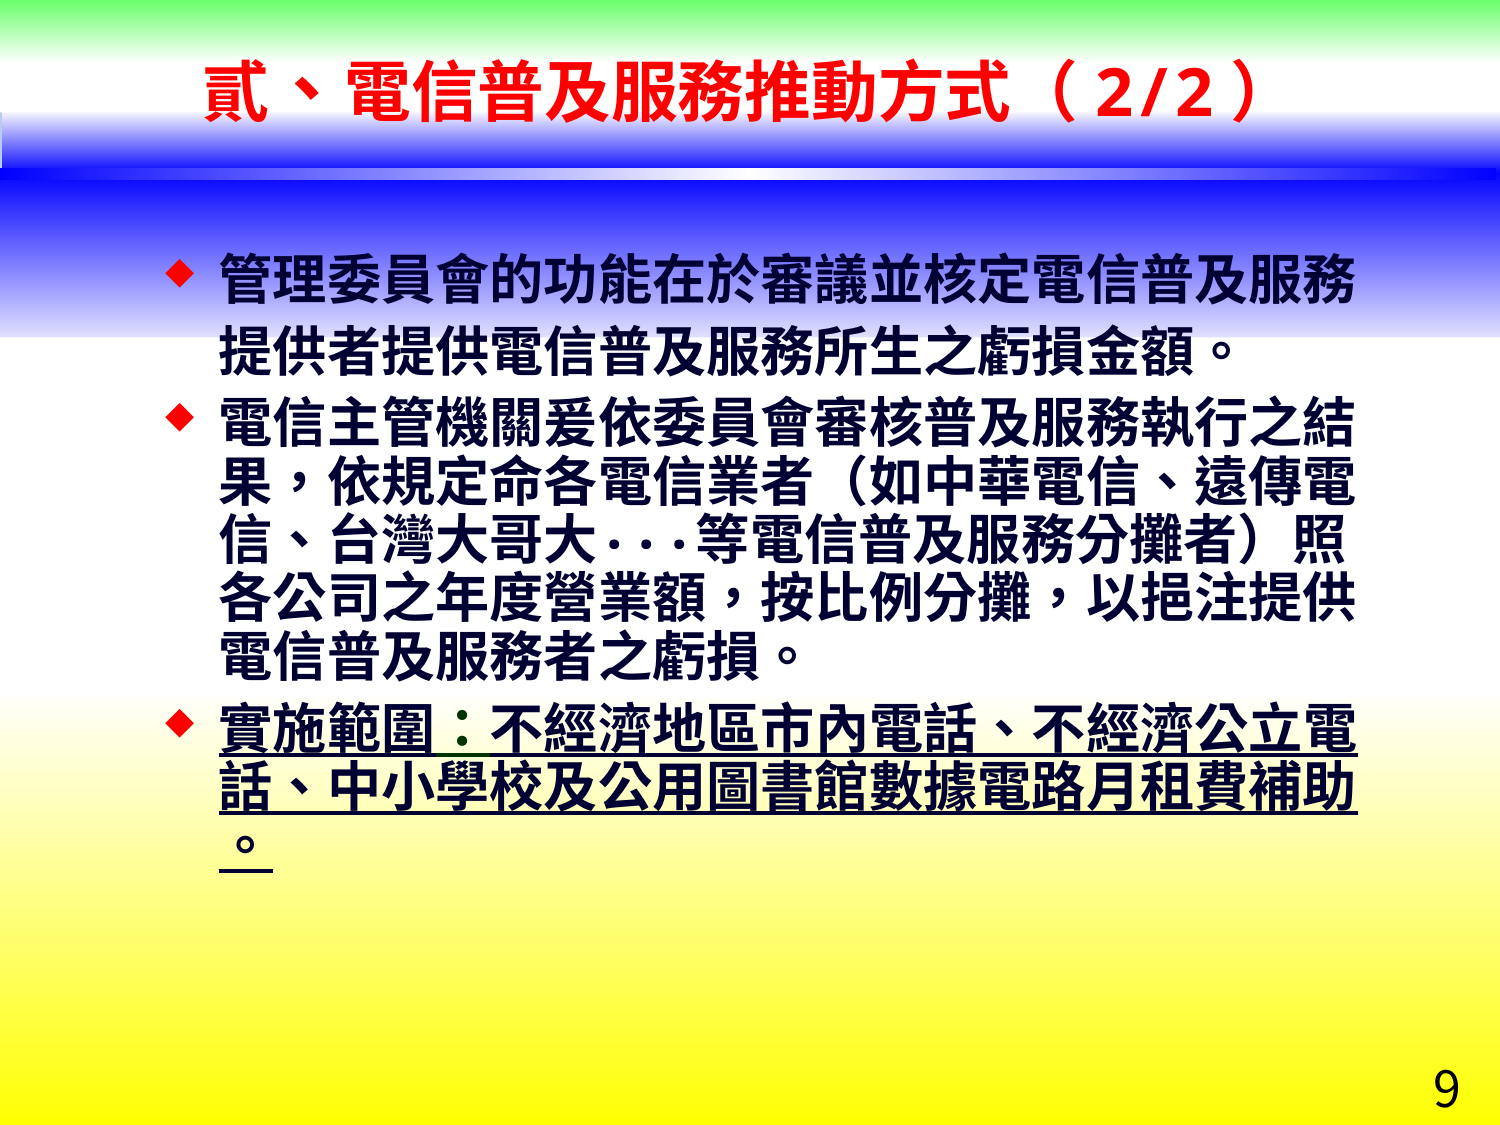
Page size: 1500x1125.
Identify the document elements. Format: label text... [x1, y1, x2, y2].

list 管理委員會的功能在於審議並核定電信普及服務提供者提供電信普及服務所生之虧損金額。 電信主管機關爰依委員會審核普及服務執行之結果，依規定命各電信業者（如中華電信、遠傳電信、台灣大哥大‧‧‧等電信普及服務分攤者）照各公司之年度營業額，按比例分攤，以挹注提供電信普及服務者之虧損。 實施範圍：不經濟地區市內電話、不經濟公立電話、中小學校及公用圖書館數據電路月租費補助。 [147, 231, 1399, 905]
title 貳、電信普及服務推動方式（2/2） [0, 0, 1500, 173]
